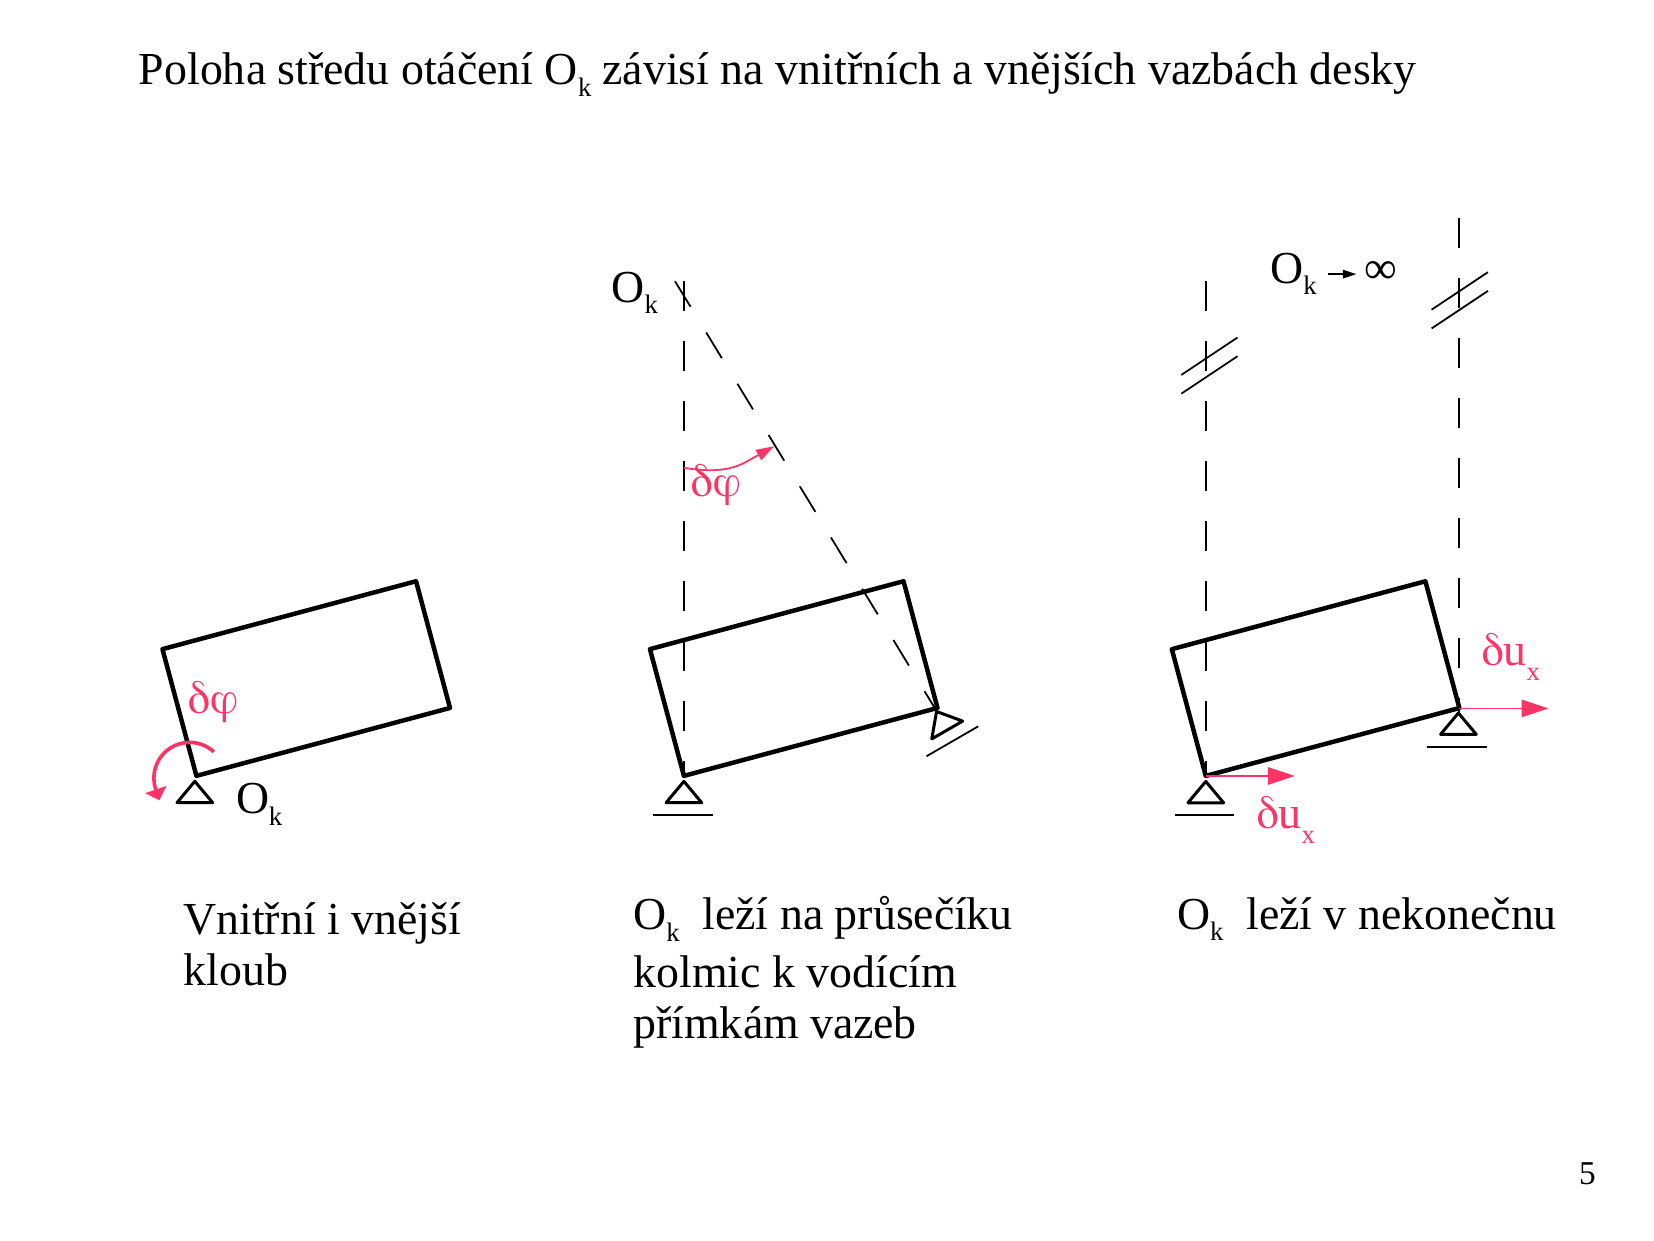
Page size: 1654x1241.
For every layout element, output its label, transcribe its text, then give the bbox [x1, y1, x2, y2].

text_box Ok leží v nekonečnu [1162, 881, 1594, 958]
text_box dux [1481, 624, 1594, 694]
text_box [931, 712, 963, 739]
text_box Poloha středu otáčení Ok závisí na vnitřních a vnějších vazbách desky [112, 36, 1571, 110]
text_box dj [172, 698, 182, 732]
text_box dj [172, 674, 312, 732]
text_box dj [696, 477, 707, 495]
text_box dux [1256, 787, 1369, 857]
text_box Vnitřní i vnější kloub [168, 886, 488, 1013]
text_box [145, 740, 216, 801]
text_box [1440, 713, 1477, 735]
text_box Ok [221, 765, 298, 839]
text_box [666, 781, 702, 803]
text_box Ok leží na průsečíku kolmic k vodícím přímkám vazeb [618, 881, 1051, 1069]
text_box [176, 781, 213, 803]
text_box dj [675, 457, 815, 515]
text_box Ok [596, 253, 673, 328]
text_box Ok ∞ [1255, 234, 1413, 309]
text_box [1187, 781, 1224, 803]
